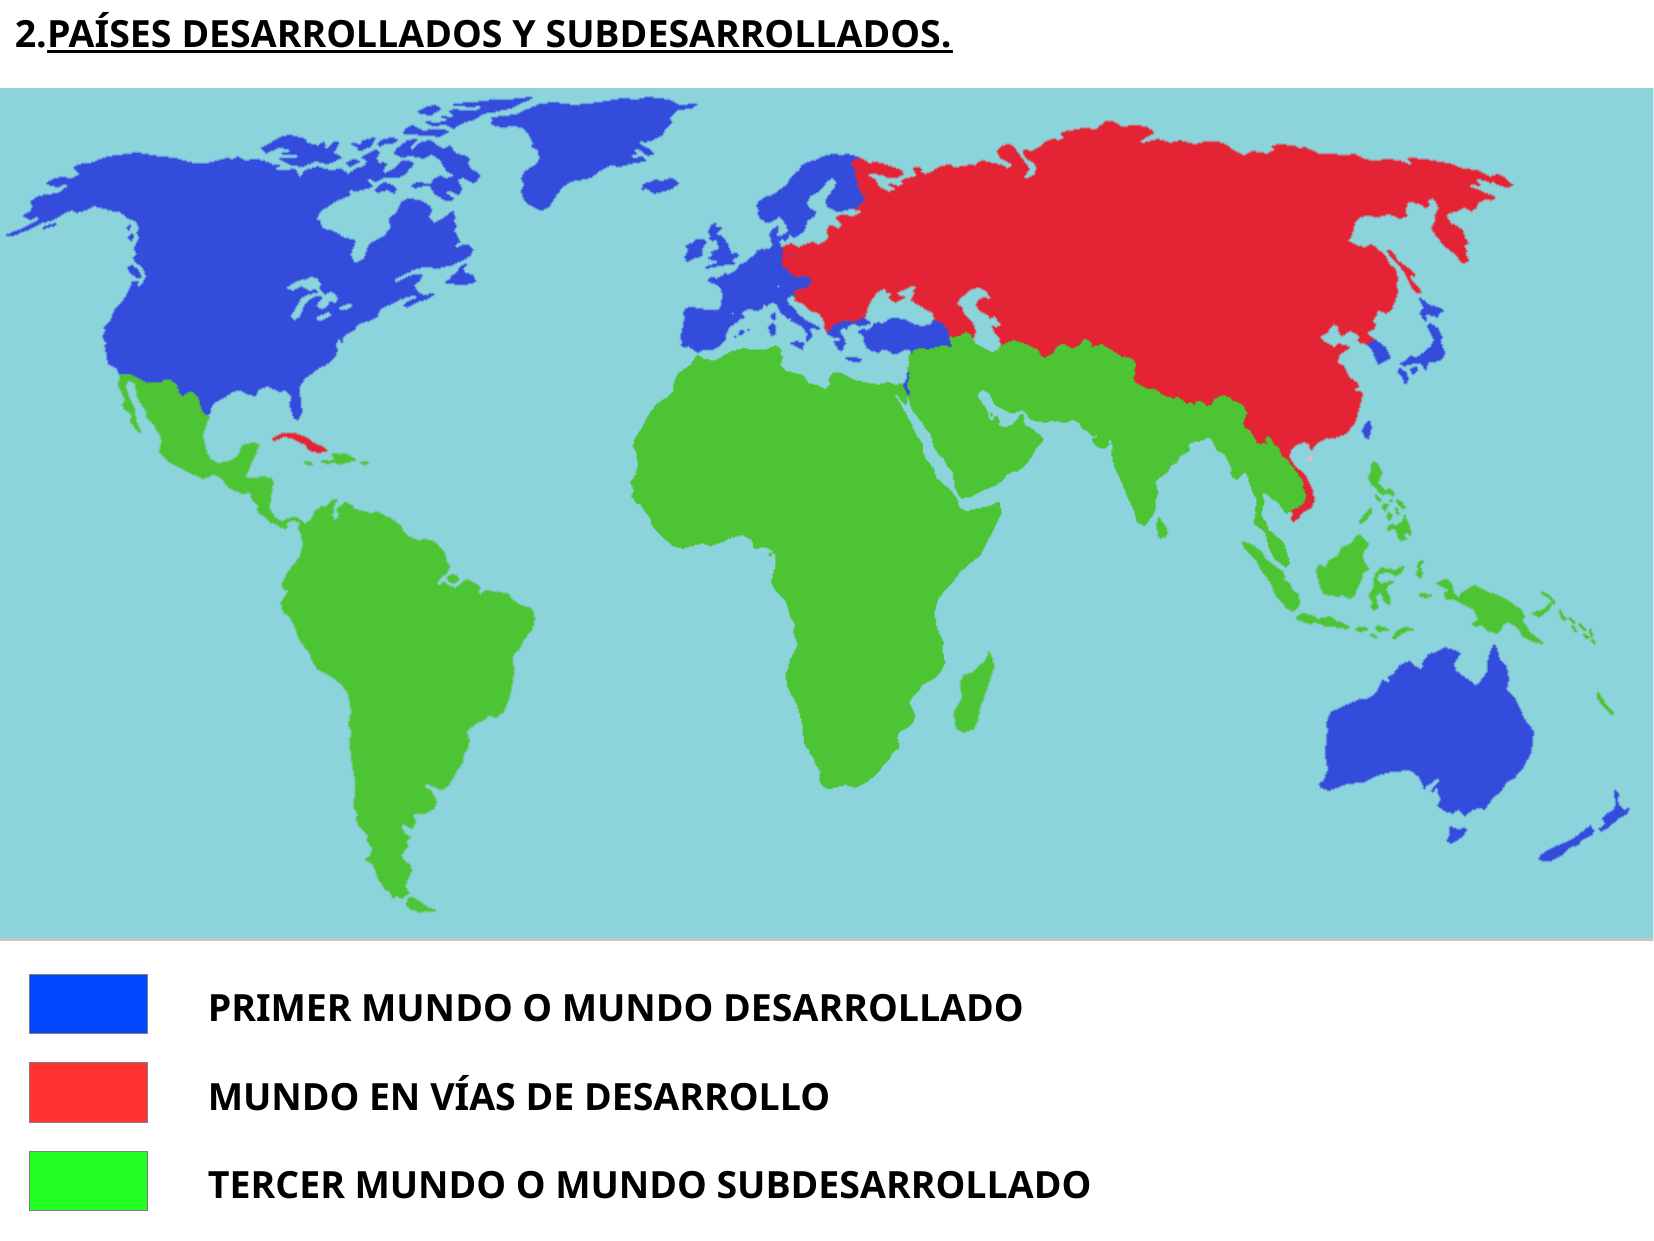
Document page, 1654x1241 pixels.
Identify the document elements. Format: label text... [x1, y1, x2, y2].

text_box [29, 1062, 148, 1123]
text_box MUNDO EN VÍAS DE DESARROLLO [193, 1062, 932, 1123]
text_box [29, 1151, 148, 1211]
text_box PRIMER MUNDO O MUNDO DESARROLLADO [193, 974, 1137, 1034]
picture [0, 88, 1654, 941]
text_box 2.PAÍSES DESARROLLADOS Y SUBDESARROLLADOS. [0, 0, 1123, 60]
text_box TERCER MUNDO O MUNDO SUBDESARROLLADO [193, 1151, 1223, 1212]
text_box [29, 974, 148, 1034]
